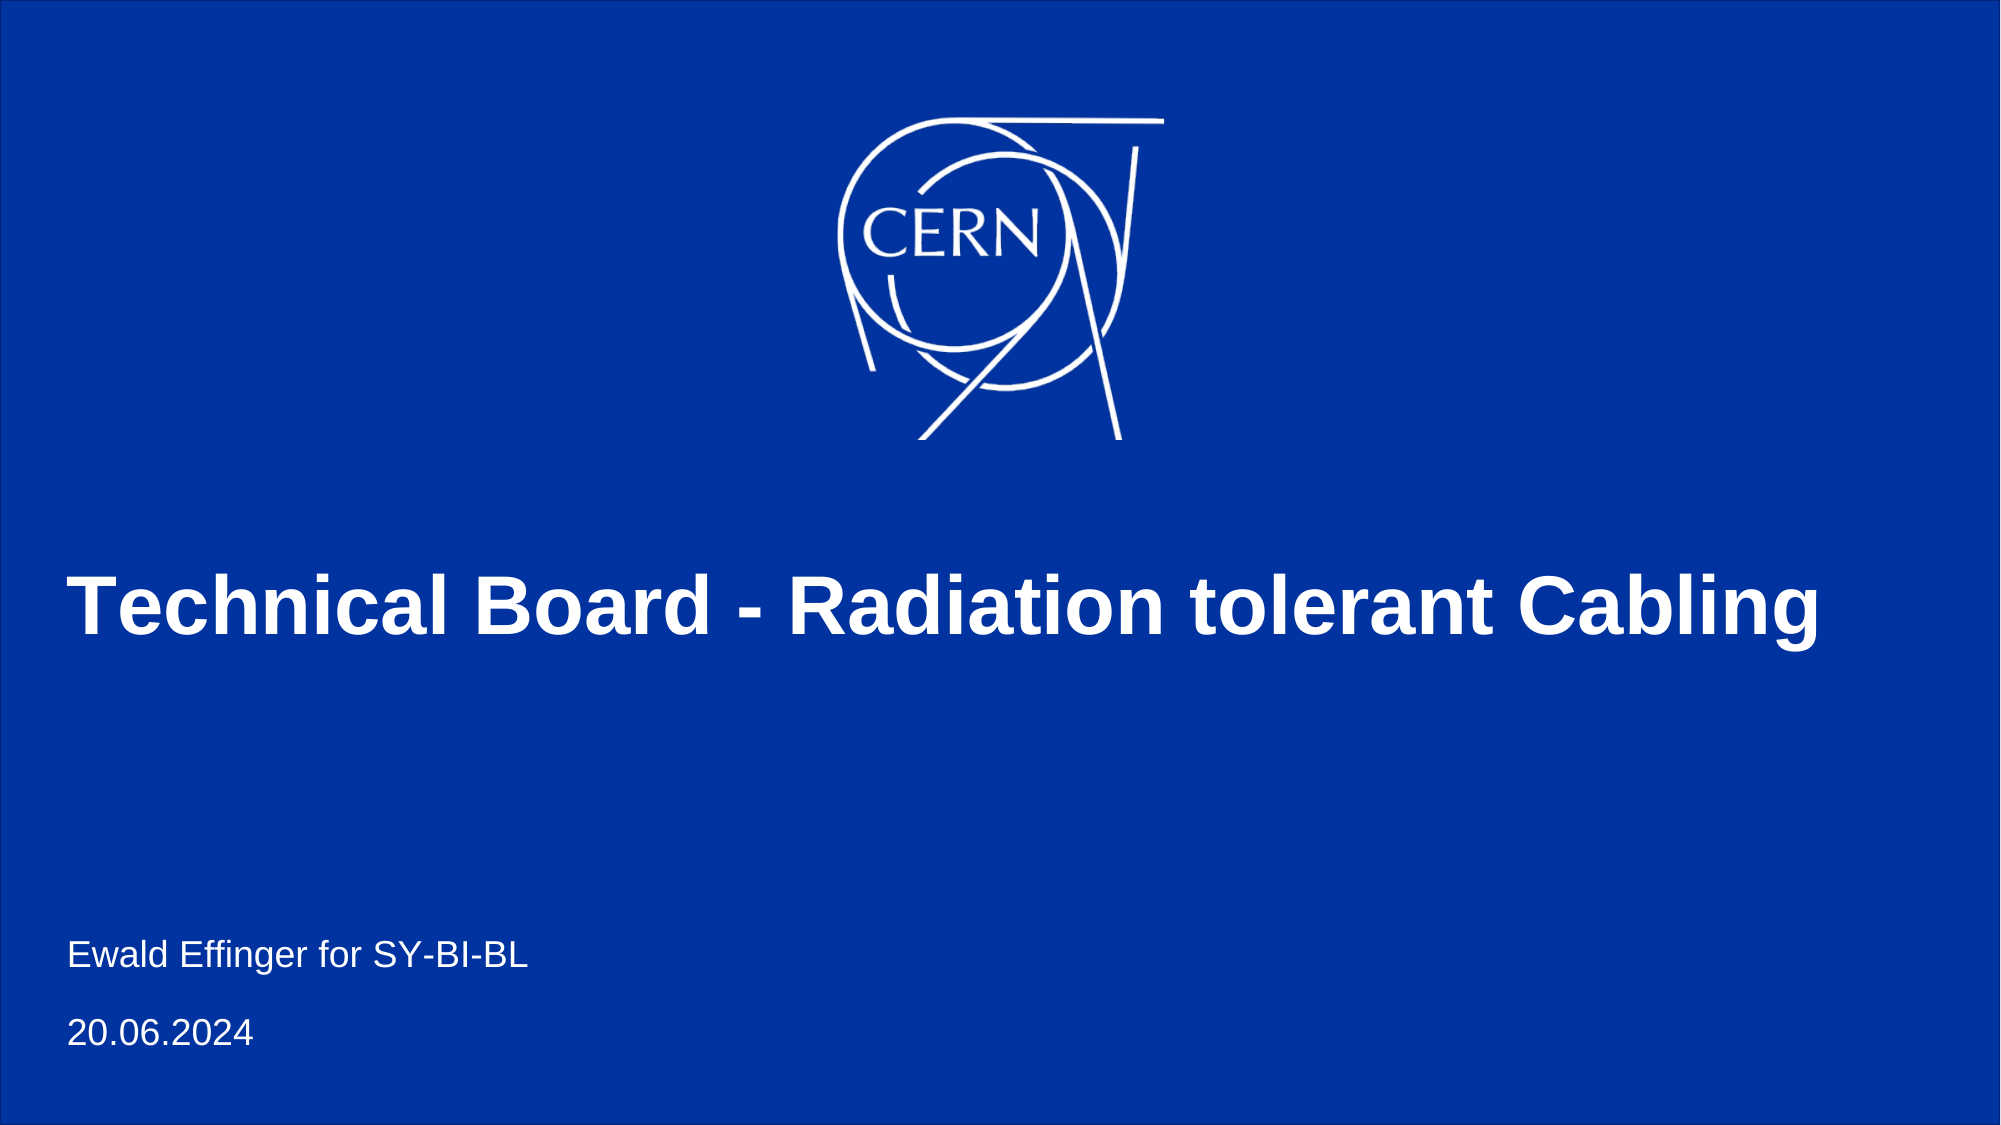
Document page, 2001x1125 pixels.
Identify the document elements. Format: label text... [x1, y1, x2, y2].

subtitle Ewald Effinger for SY-BI-BL 20.06.2024 [66, 935, 1934, 1067]
title Technical Board - Radiation tolerant Cabling [66, 562, 1934, 916]
